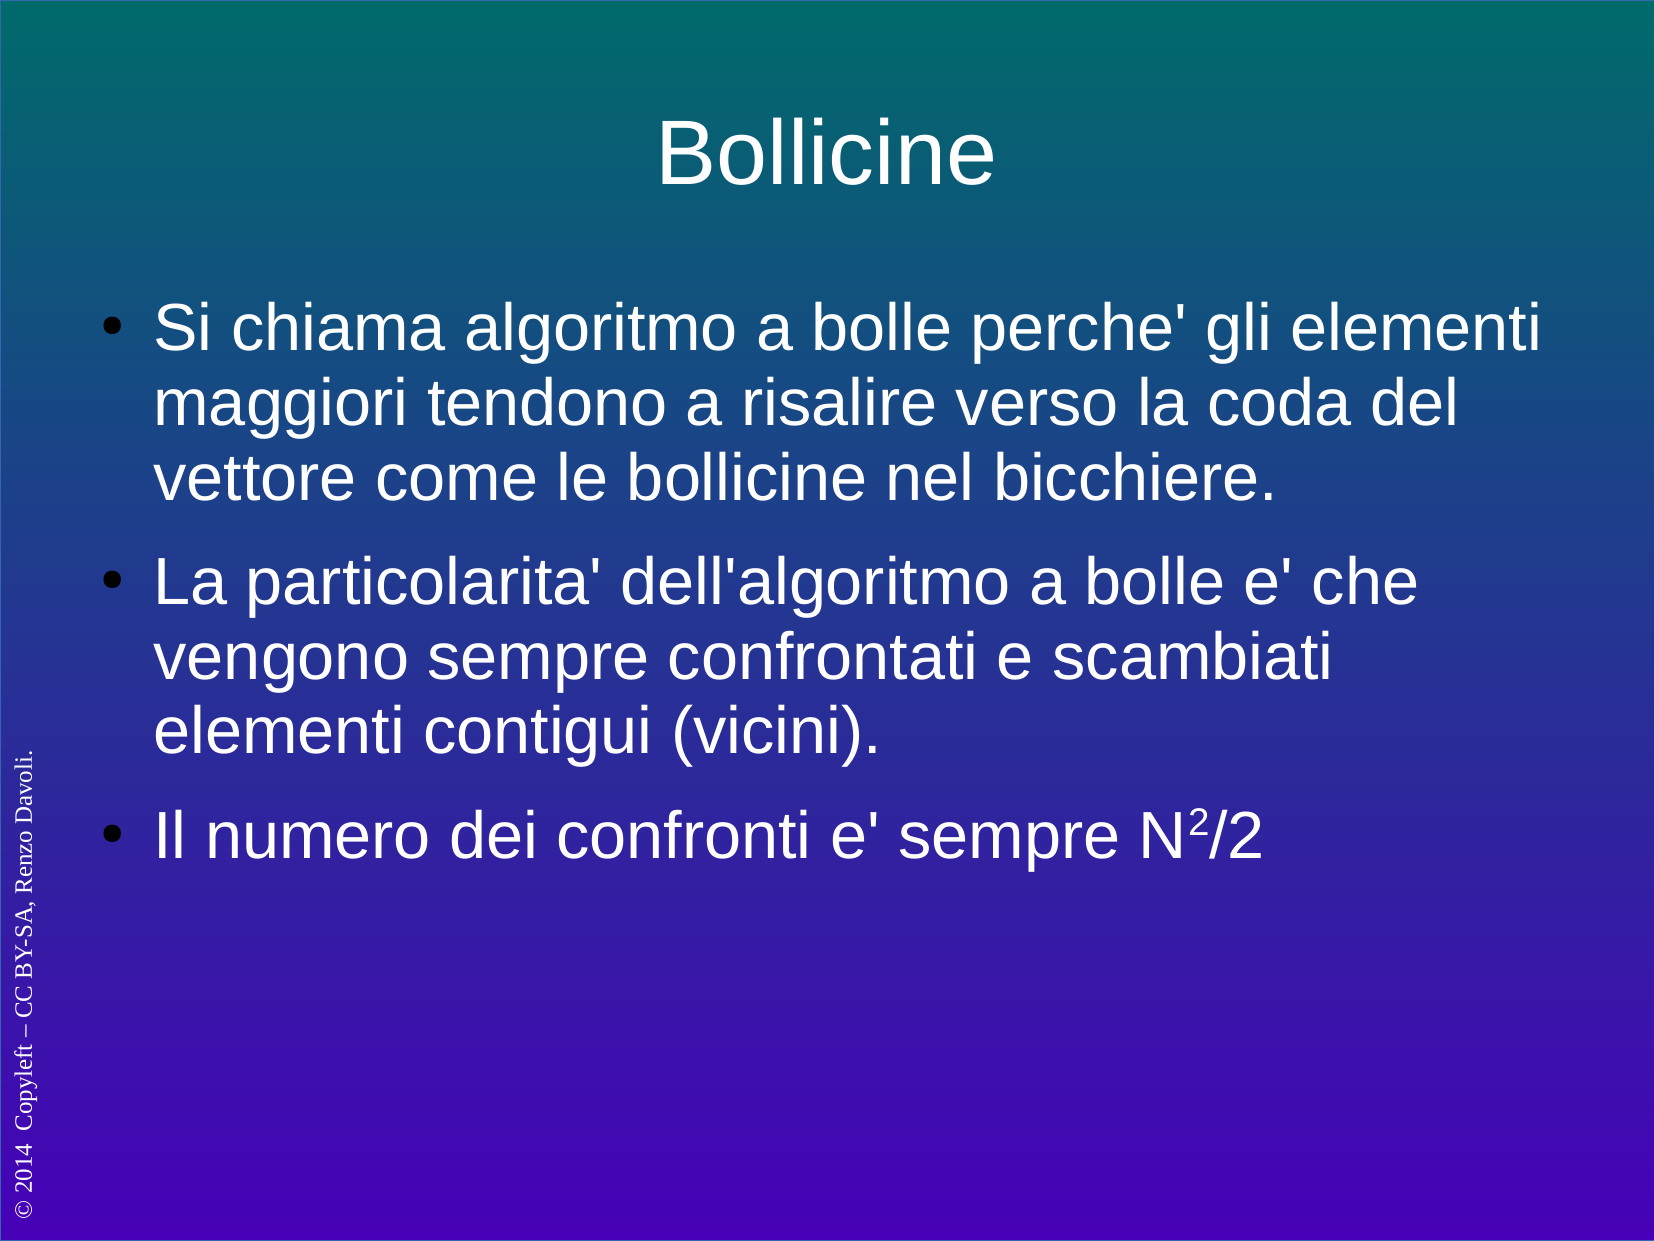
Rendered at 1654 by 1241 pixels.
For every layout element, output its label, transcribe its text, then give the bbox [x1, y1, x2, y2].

list Si chiama algoritmo a bolle perche' gli elementi maggiori tendono a risalire verso la coda del vettore come le bollicine nel bicchiere. La particolarita' dell'algoritmo a bolle e' che vengono sempre confrontati e scambiati elementi contigui (vicini). Il numero dei confronti e' sempre N2/2 [82, 290, 1571, 1010]
title Bollicine [82, 49, 1571, 257]
